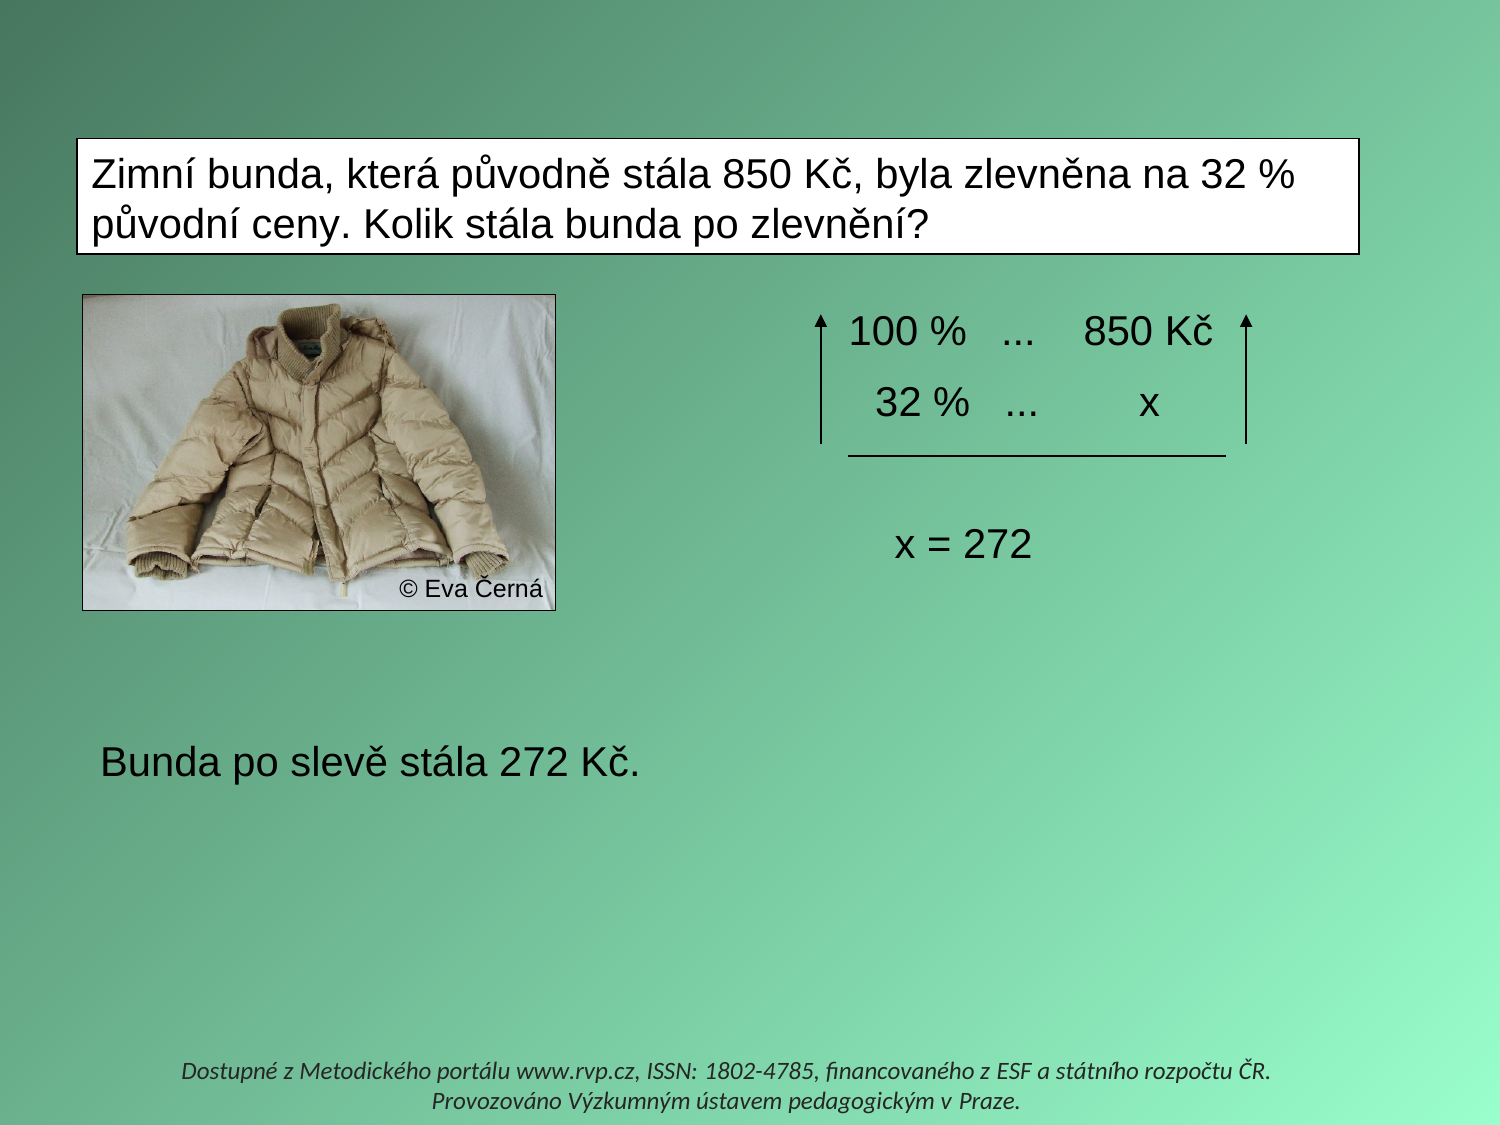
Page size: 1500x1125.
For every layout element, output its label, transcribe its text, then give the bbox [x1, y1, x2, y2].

text_box 32 % ... [848, 366, 1076, 433]
text_box © Eva Černá [384, 564, 559, 610]
text_box 100 % ... [833, 296, 1068, 362]
text_box Dostupné z Metodického portálu www.rvp.cz, ISSN: 1802-4785, financovaného z ESF a státního rozpočtu ČR. Provozováno Výzkumným ústavem pedagogickým v Praze. [123, 1046, 1329, 1123]
text_box x = 272 [879, 509, 1048, 575]
text_box Zimní bunda, která původně stála 850 Kč, byla zlevněna na 32 % původní ceny. Kolik stála bunda po zlevnění? [76, 138, 1359, 255]
text_box 850 Kč [1068, 296, 1258, 362]
picture [82, 294, 555, 610]
text_box x [1124, 367, 1176, 433]
text_box Bunda po slevě stála 272 Kč. [85, 726, 656, 793]
